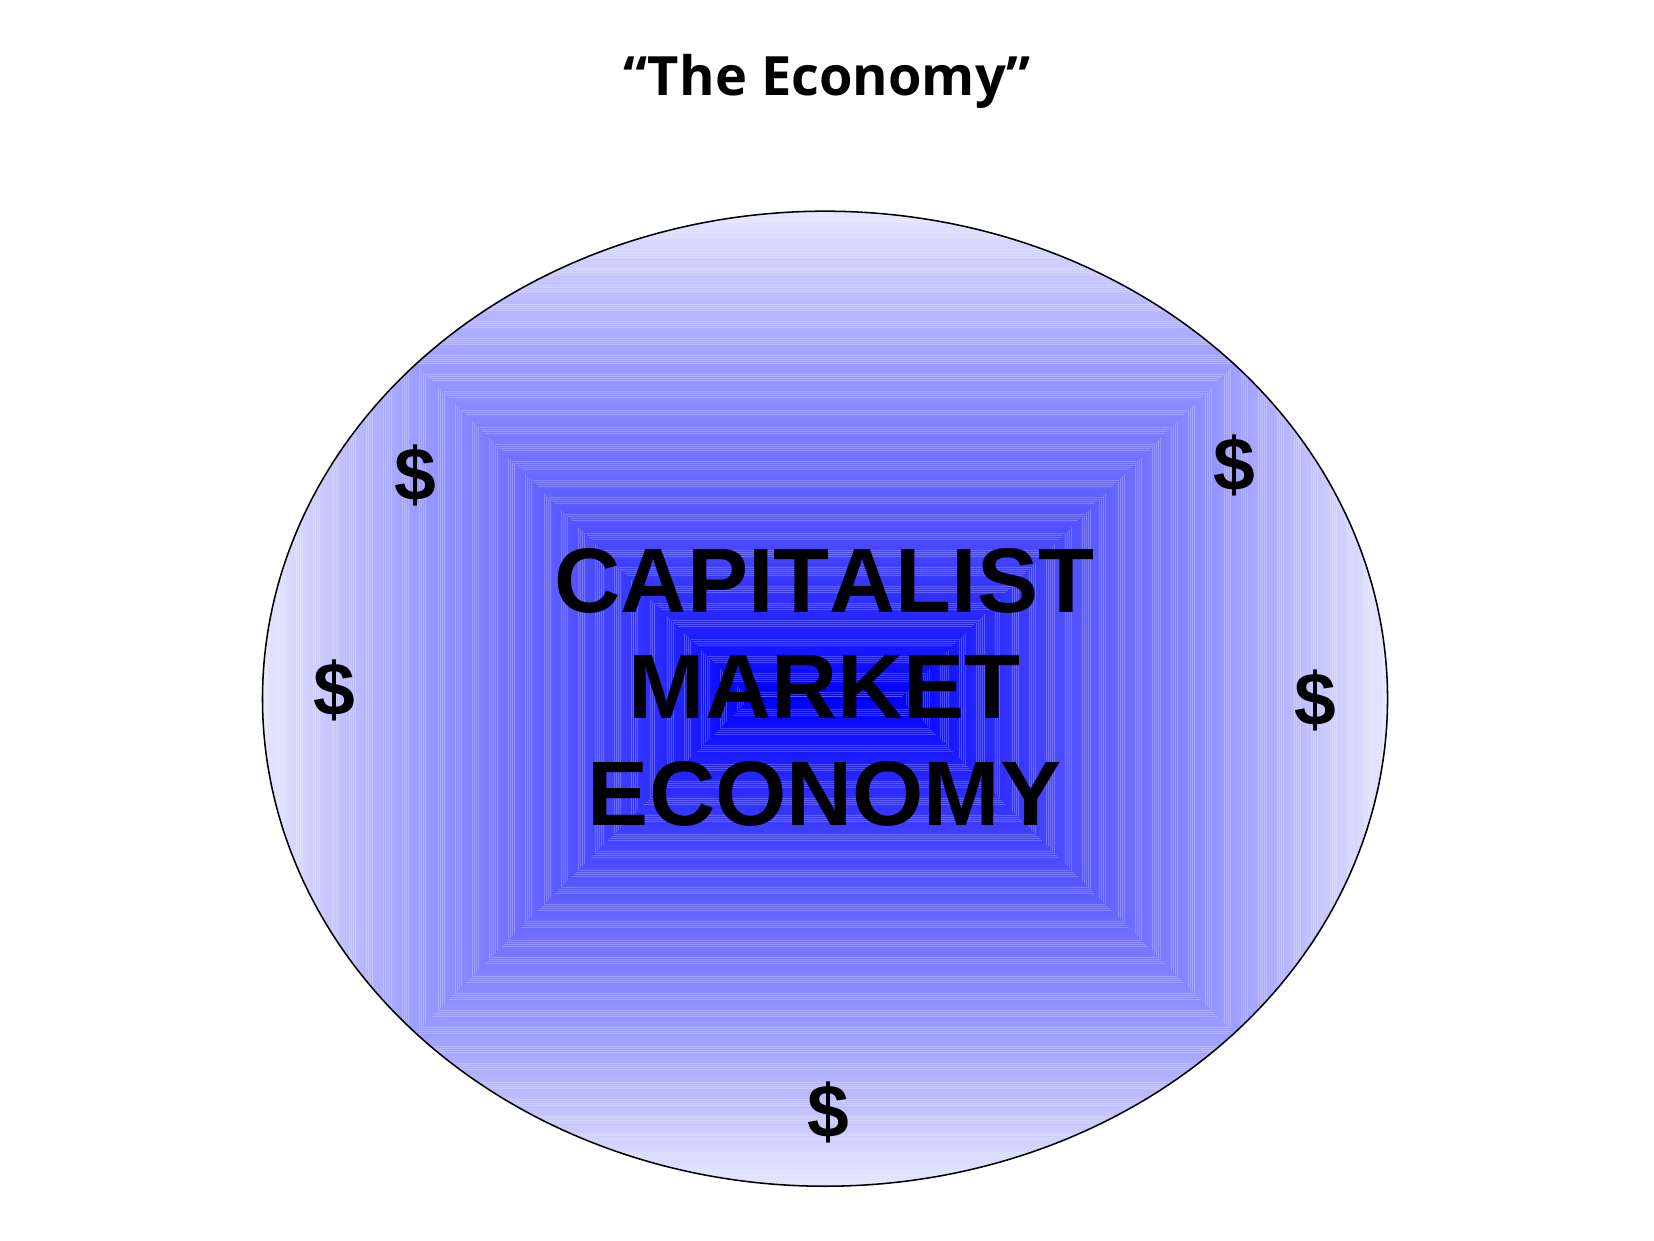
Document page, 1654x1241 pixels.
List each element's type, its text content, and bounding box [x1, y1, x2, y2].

text_box $ [787, 1060, 869, 1163]
text_box $ [1274, 647, 1356, 751]
text_box $ [1193, 412, 1276, 515]
text_box CAPITALIST MARKET ECONOMY [412, 518, 1238, 1082]
text_box $ [293, 637, 376, 740]
text_box $ [374, 422, 456, 526]
text_box [477, 1082, 1173, 1187]
text_box [262, 211, 1388, 1030]
text_box “The Economy” [152, 37, 1503, 116]
